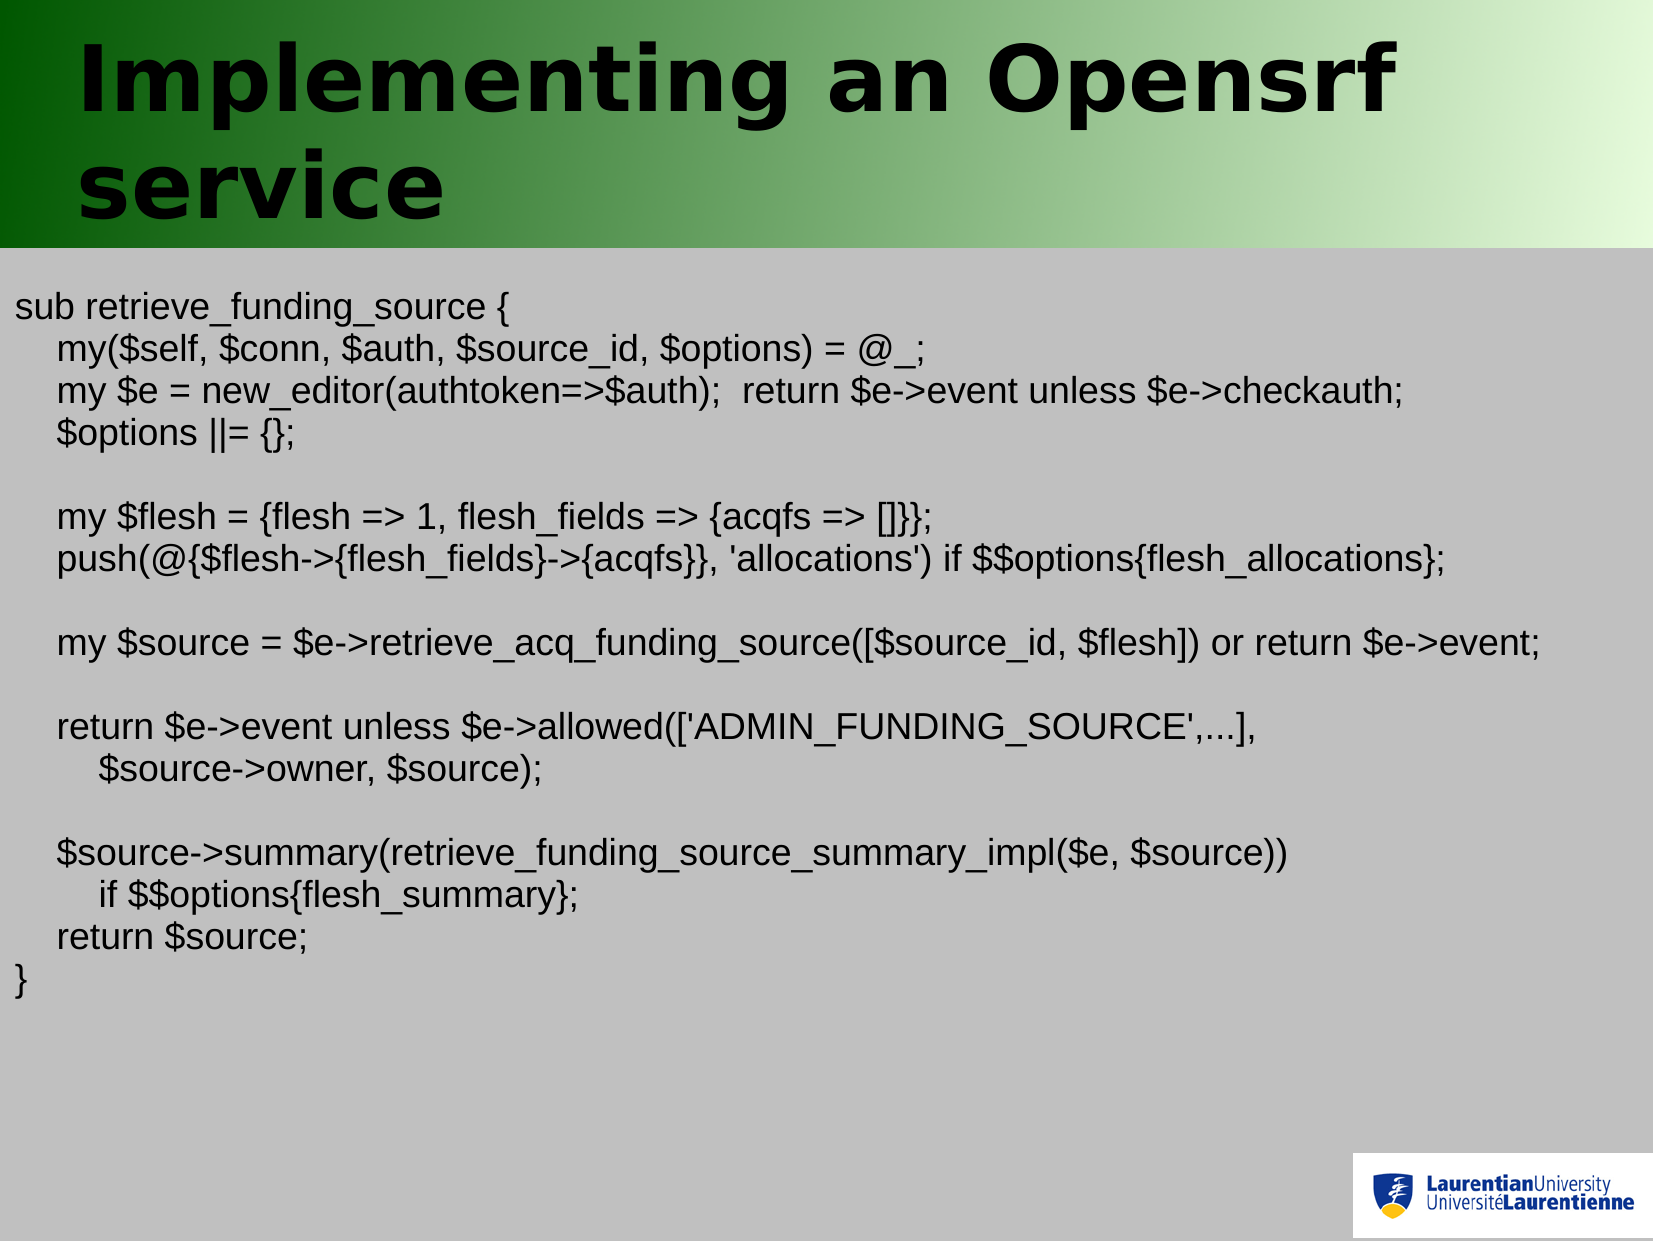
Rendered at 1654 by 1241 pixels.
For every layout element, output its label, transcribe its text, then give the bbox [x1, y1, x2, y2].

picture [0, 0, 1653, 248]
picture [1616, 1153, 1653, 1238]
text_box sub retrieve_funding_source { my($self, $conn, $auth, $source_id, $options) = @_; my $e = new_editor(authtoken=>$auth); return $e->event unless $e->checkauth; $options ||= {}; my $flesh = {flesh => 1, flesh_fields => {acqfs => []}}; push(@{$flesh->{flesh_fields}->{acqfs}}, 'allocations') if $$options{flesh_allocations}; my $source = $e->retrieve_acq_funding_source([$source_id, $flesh]) or return $e->event; return $e->event unless $e->allowed(['ADMIN_FUNDING_SOURCE',...], $source->owner, $source); $source->summary(retrieve_funding_source_summary_impl($e, $source)) if $$options{flesh_summary}; return $source; } [0, 277, 1616, 1241]
title Implementing an Opensrf service [76, 25, 1565, 240]
